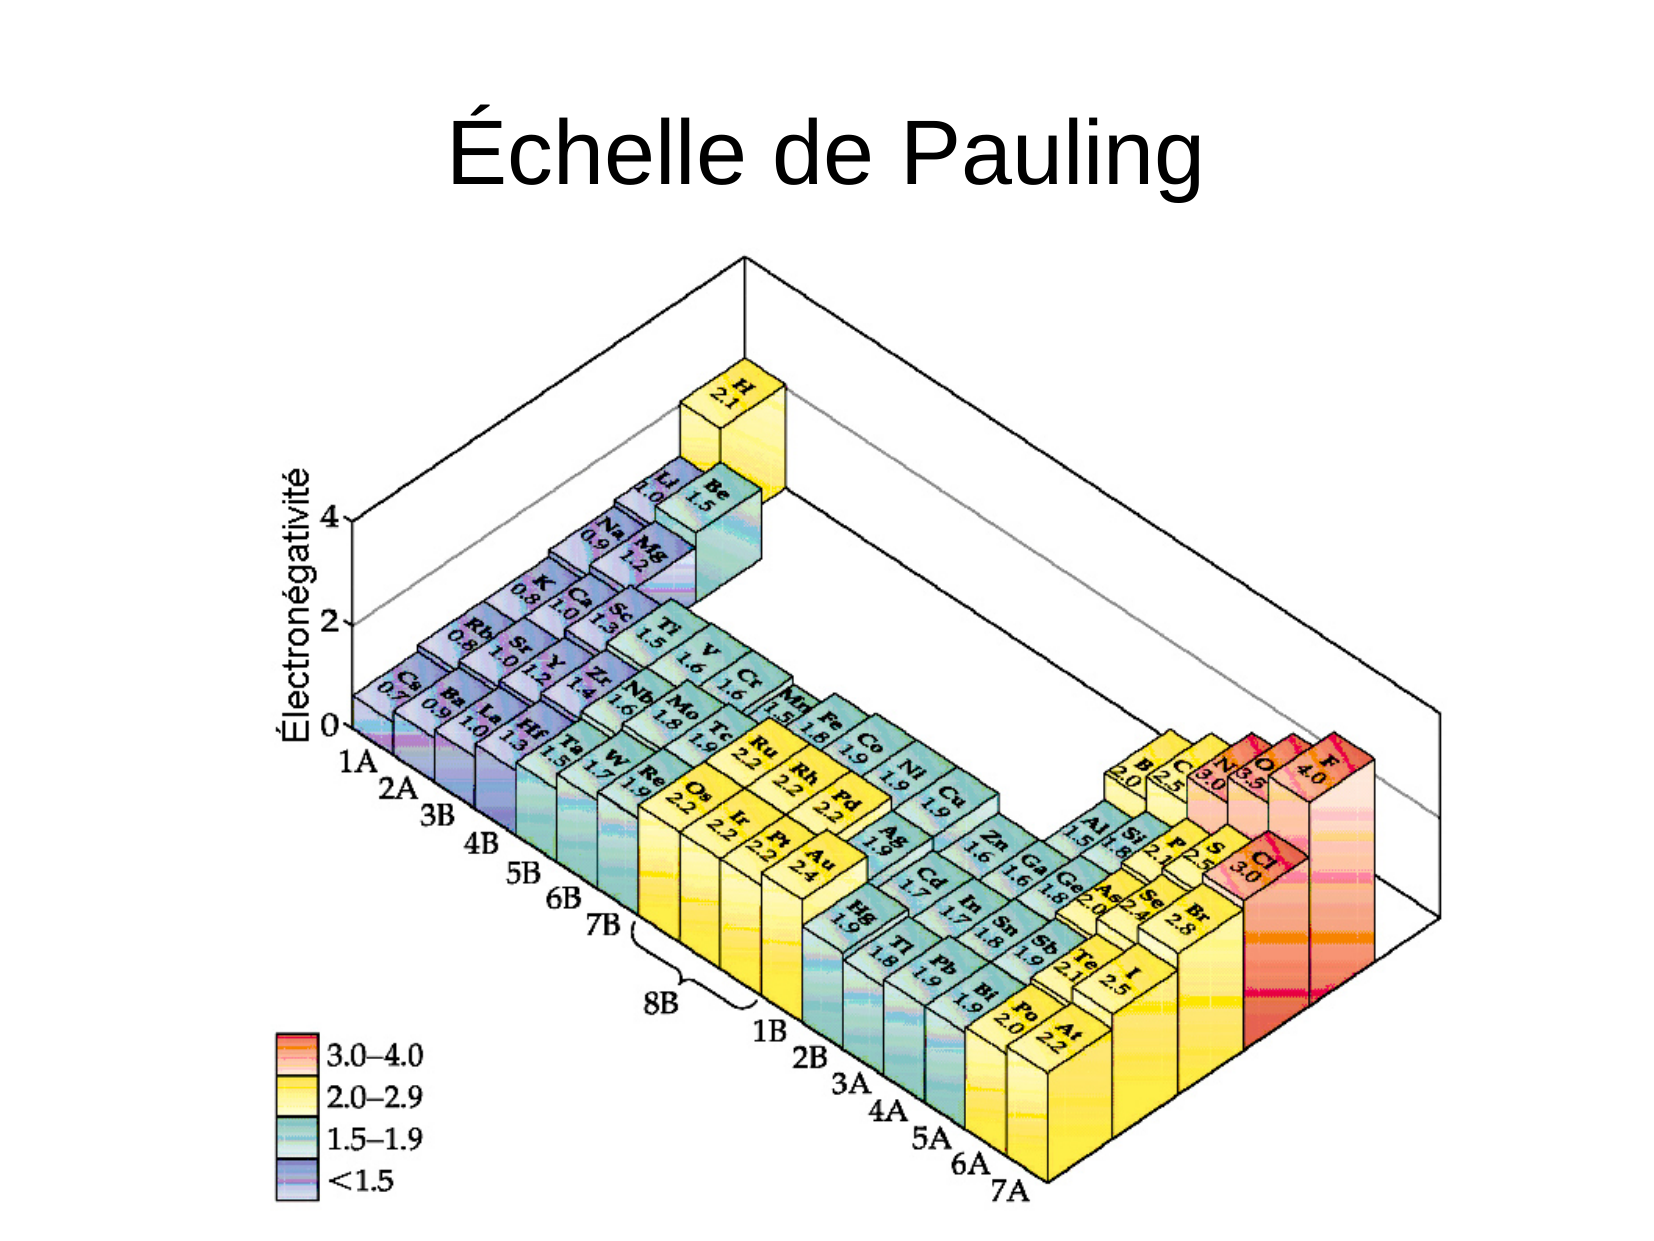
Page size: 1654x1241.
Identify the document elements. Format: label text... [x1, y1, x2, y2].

picture [259, 247, 1454, 1217]
title Échelle de Pauling [82, 49, 1571, 257]
